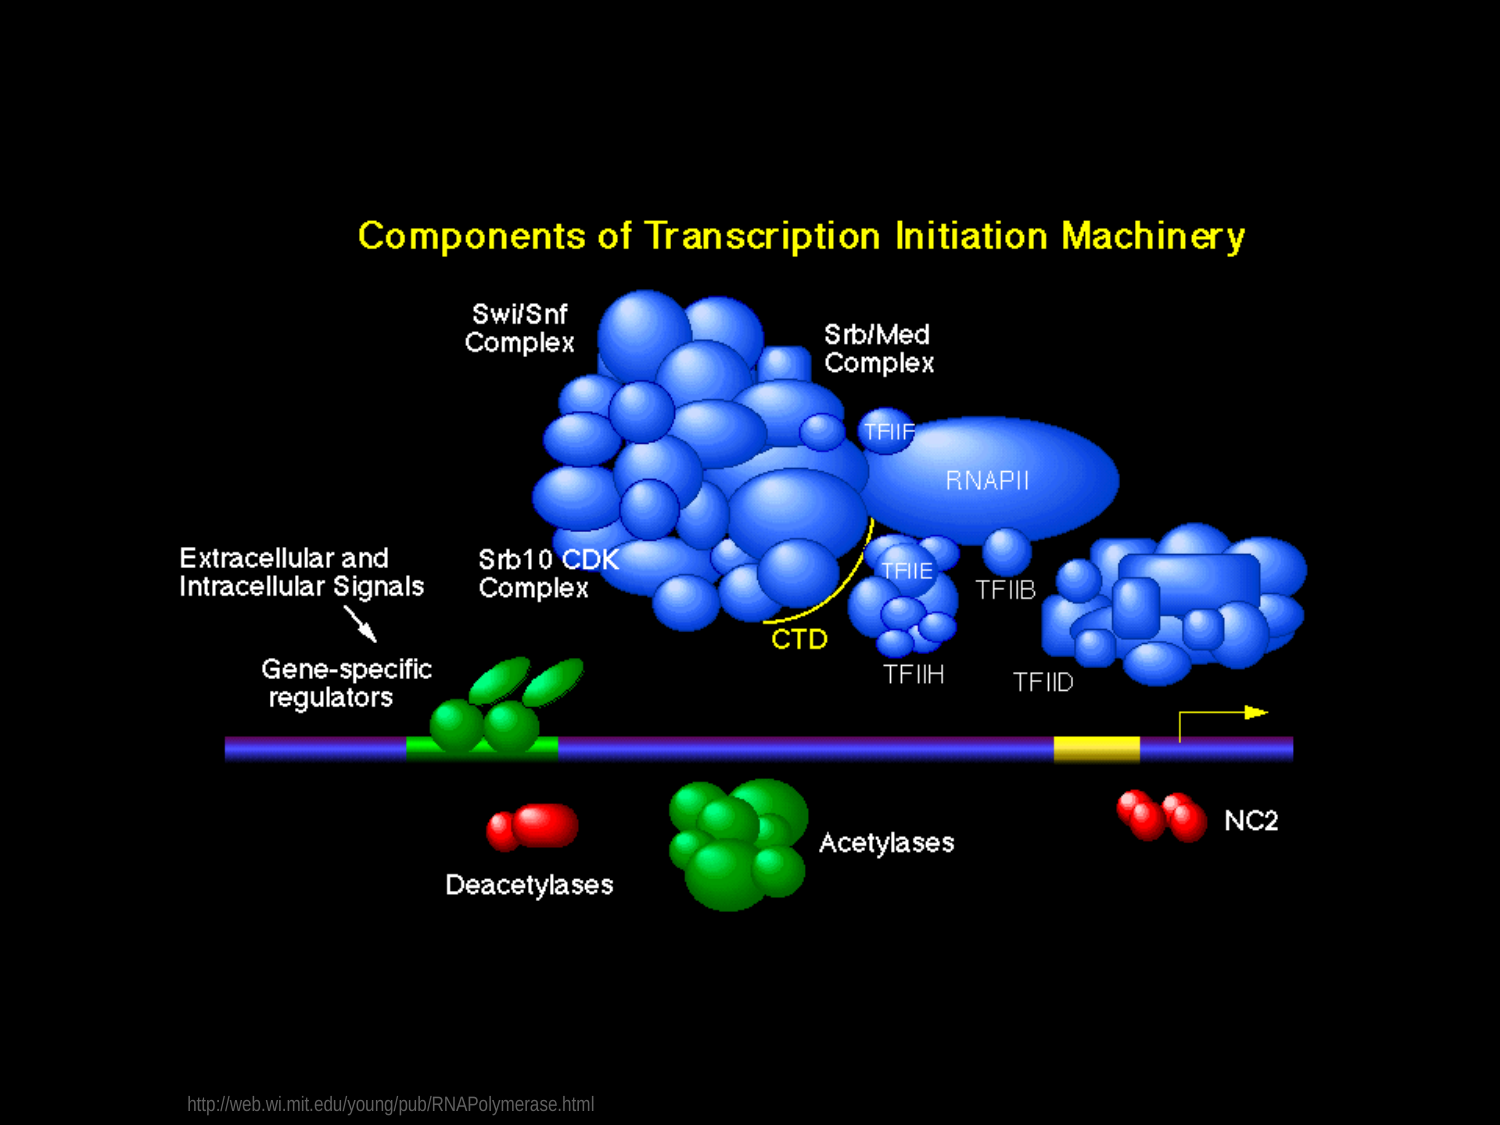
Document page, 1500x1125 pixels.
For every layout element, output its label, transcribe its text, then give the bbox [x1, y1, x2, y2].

text_box http://web.wi.mit.edu/young/pub/RNAPolymerase.html [172, 1083, 923, 1124]
picture [172, 185, 1328, 940]
